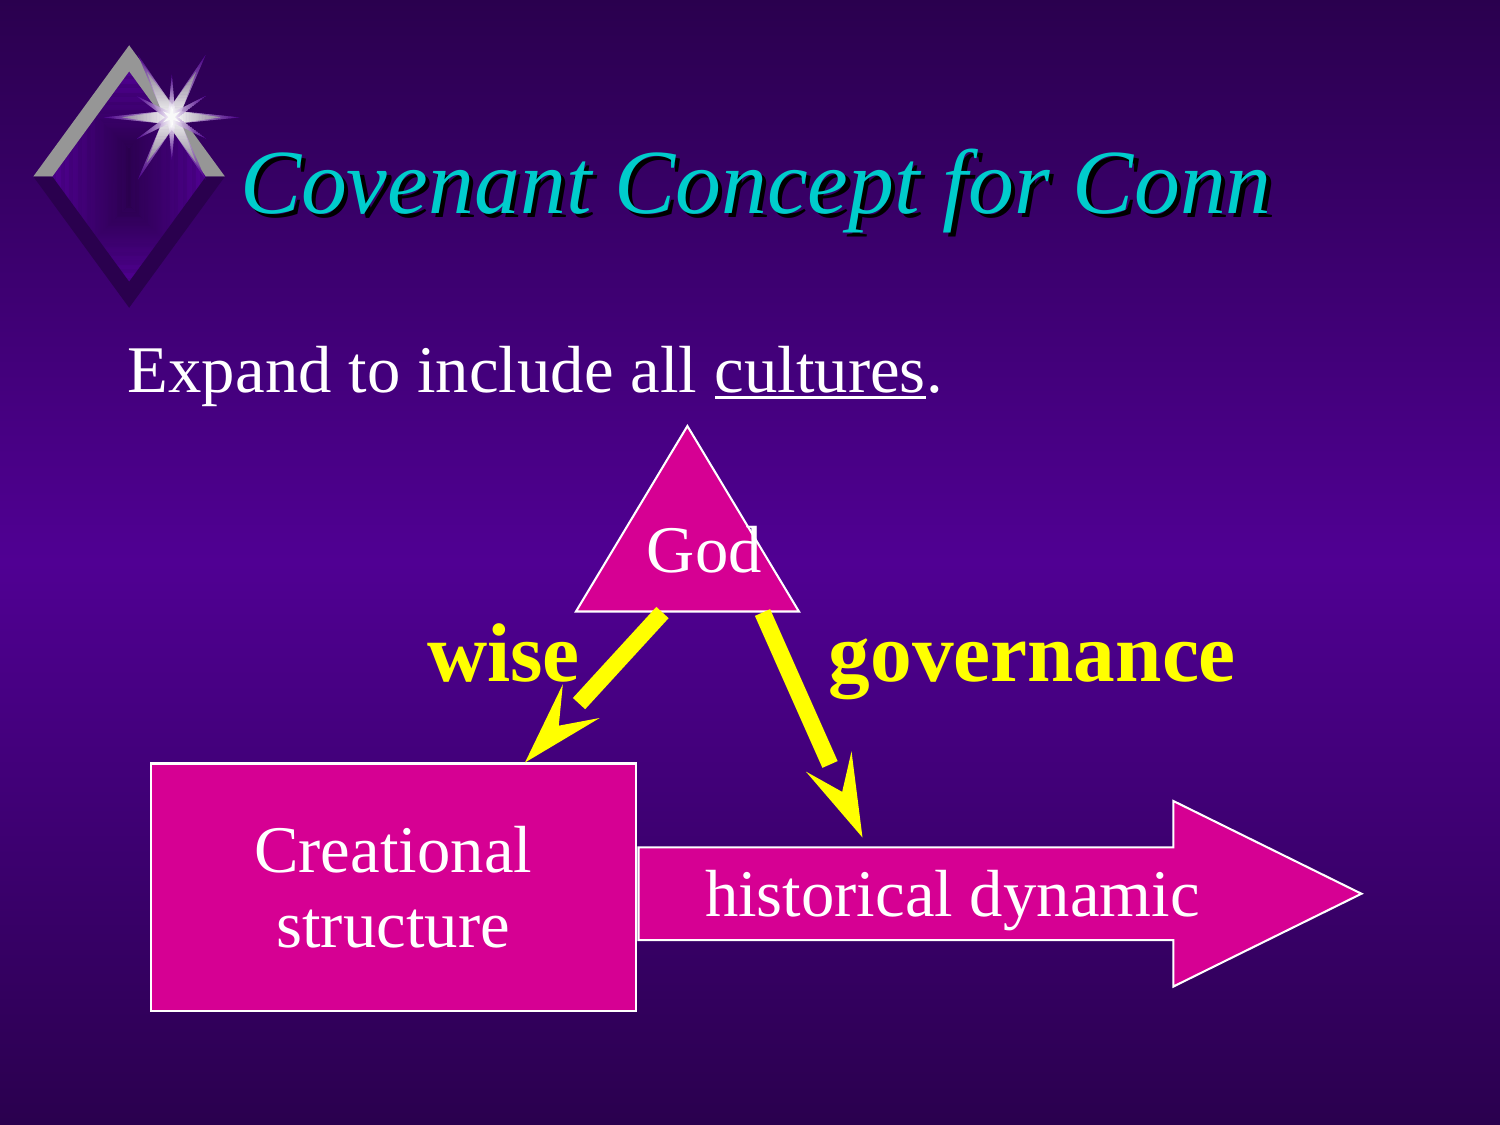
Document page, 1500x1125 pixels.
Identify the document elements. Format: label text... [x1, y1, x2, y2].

text_box God [583, 426, 792, 599]
text_box wise governance [412, 599, 1275, 708]
text_box Creational structure [151, 763, 637, 1012]
text_box historical dynamic [638, 801, 1362, 987]
title Covenant Concept for Conn [224, 78, 1388, 288]
text_box God [736, 543, 751, 569]
list Expand to include all cultures. [112, 324, 1388, 451]
